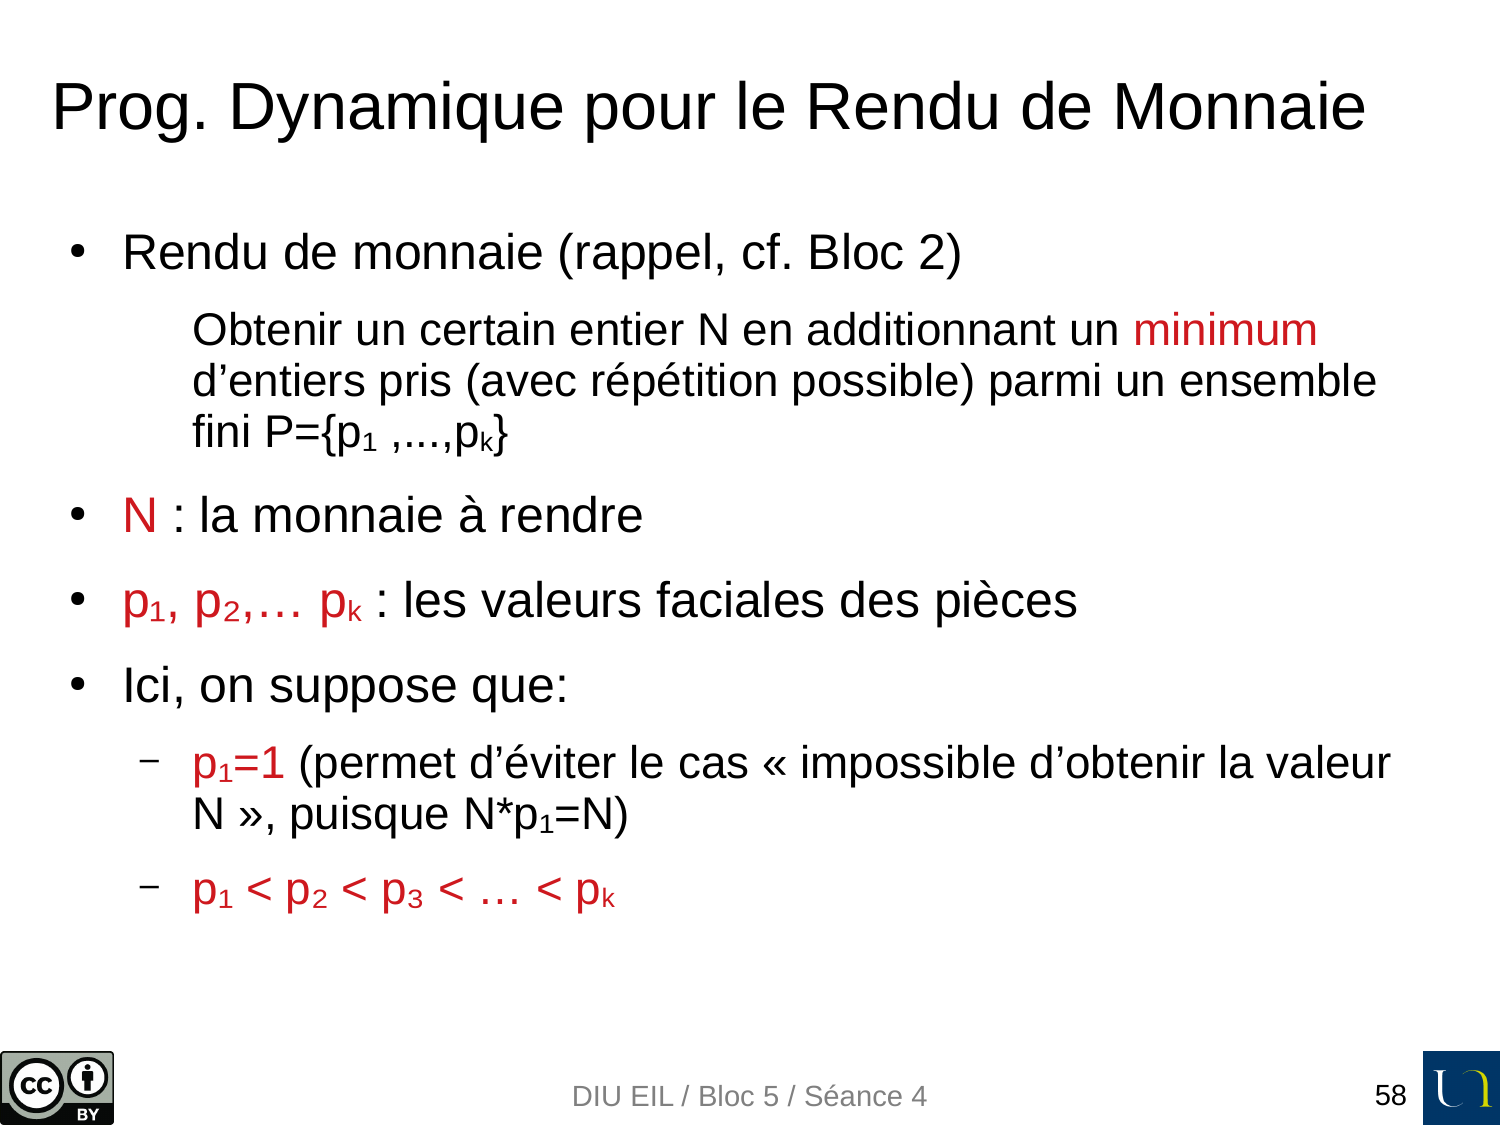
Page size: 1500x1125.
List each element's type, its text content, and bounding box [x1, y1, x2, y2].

list Rendu de monnaie (rappel, cf. Bloc 2) Obtenir un certain entier N en additionnant un minimum d’entiers pris (avec répétition possible) parmi un ensemble fini P={p₁ ,...,pk} N : la monnaie à rendre p₁, p₂,… pk : les valeurs faciales des pièces Ici, on suppose que: p₁=1 (permet d’éviter le cas « impossible d’obtenir la valeur N », puisque N*p₁=N) p₁ < p₂ < p₃ < … < pk [51, 224, 1449, 1052]
picture [1417, 1051, 1500, 1125]
title Prog. Dynamique pour le Rendu de Monnaie [51, 44, 1449, 170]
picture [0, 1051, 114, 1125]
